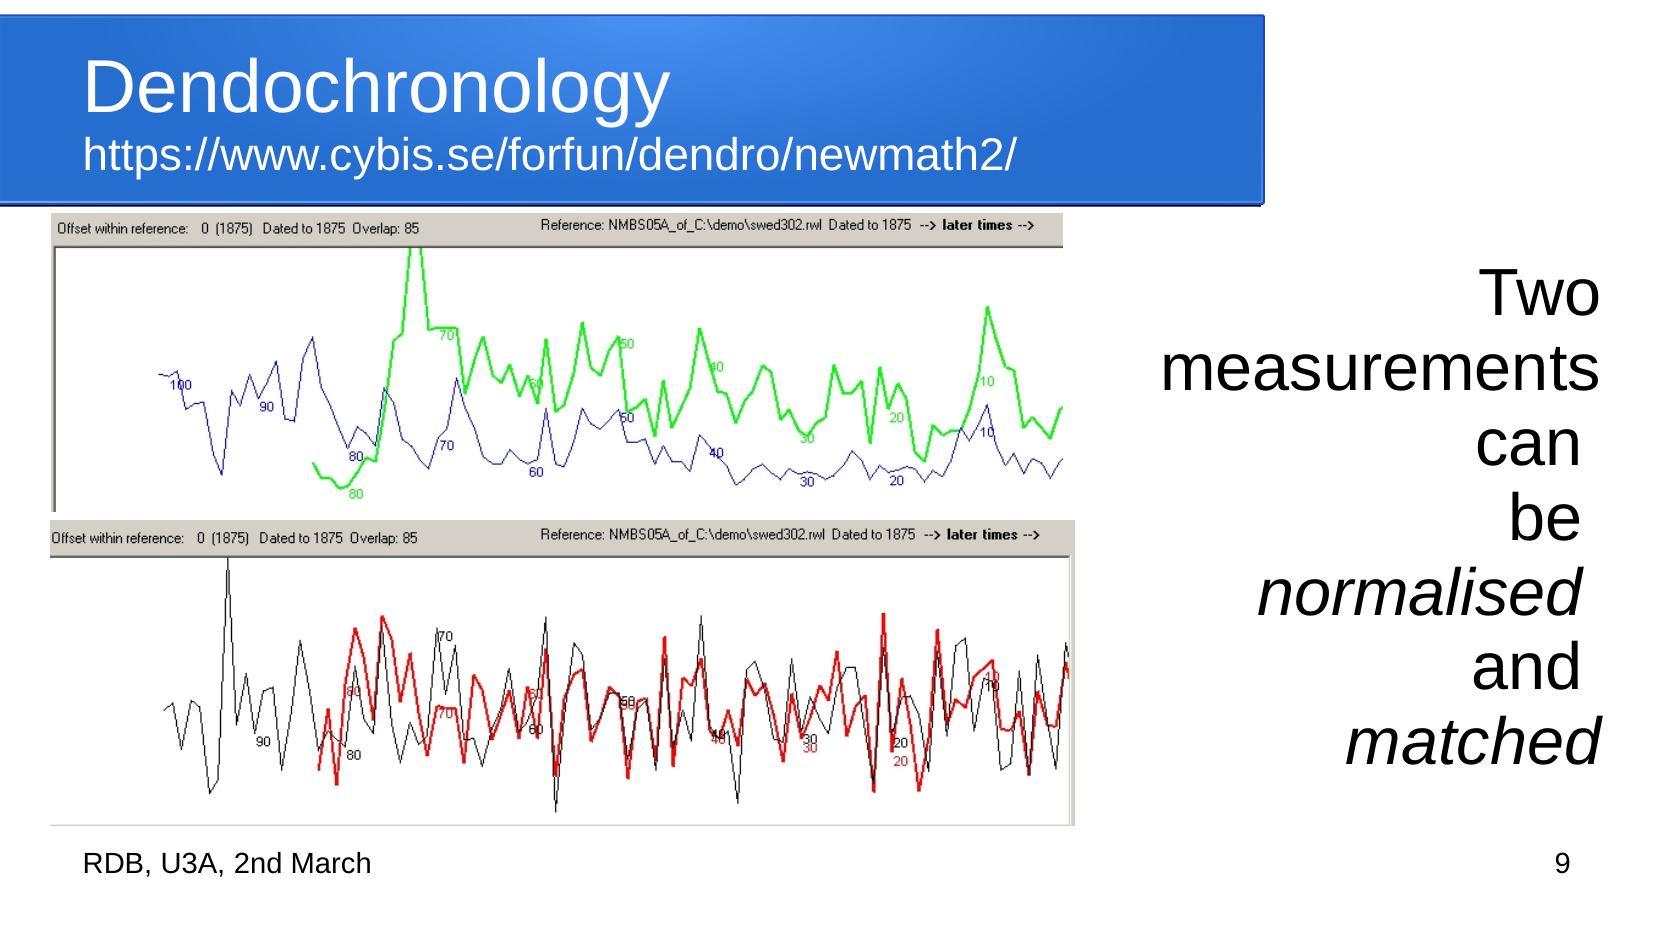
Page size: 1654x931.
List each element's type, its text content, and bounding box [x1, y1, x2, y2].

picture [51, 213, 1063, 512]
text_box Two measurements can be normalised and matched [1145, 248, 1630, 827]
title Dendochronology https://www.cybis.se/forfun/dendro/newmath2/ [82, 35, 1235, 189]
picture [50, 520, 1075, 826]
